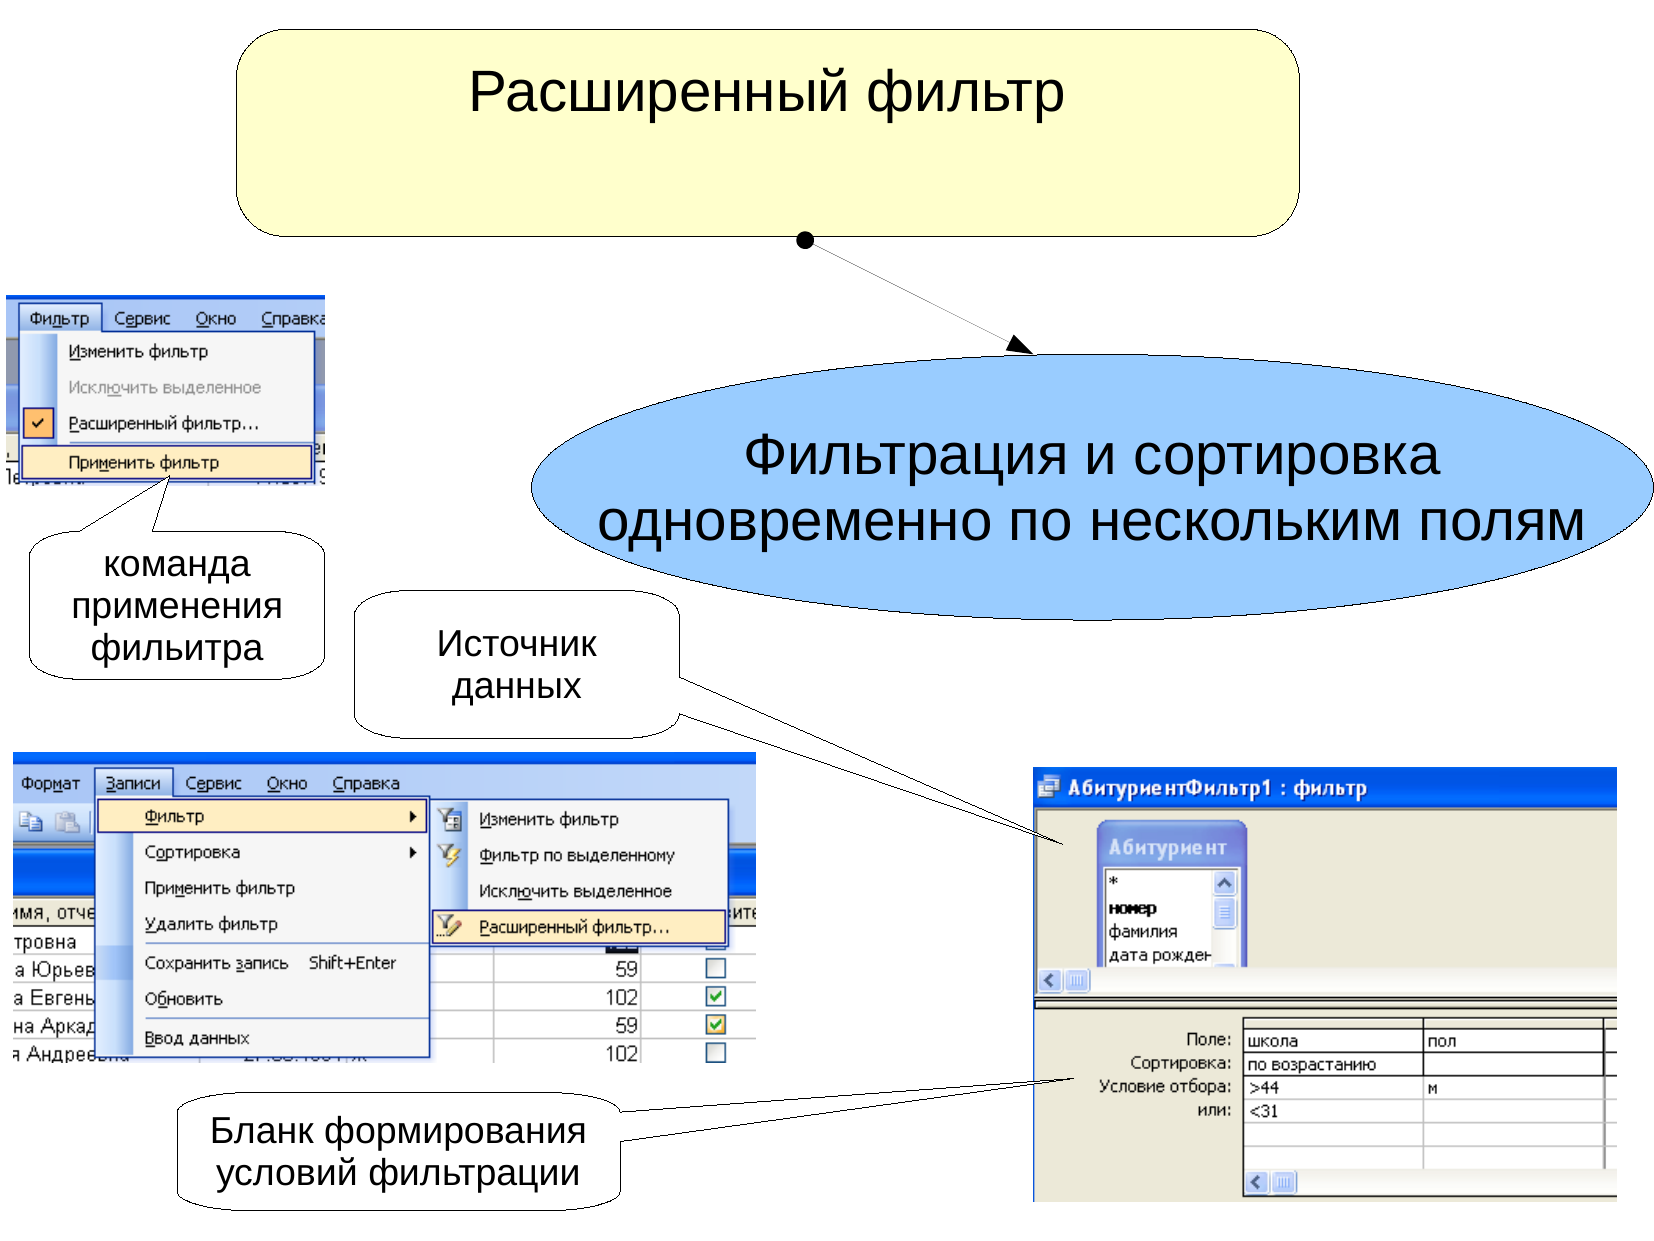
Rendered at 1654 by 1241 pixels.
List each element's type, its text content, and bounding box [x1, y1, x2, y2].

picture [1033, 767, 1617, 1203]
text_box Расширенный фильтр [236, 29, 1300, 237]
text_box Фильтрация и сортировка одновременно по нескольким полям [531, 354, 1654, 621]
picture [6, 295, 325, 486]
text_box команда применения фильитра [29, 475, 325, 680]
text_box Источник данных [354, 590, 1063, 845]
text_box Бланк формирования условий фильтрации [177, 1078, 1074, 1211]
picture [13, 752, 756, 1063]
